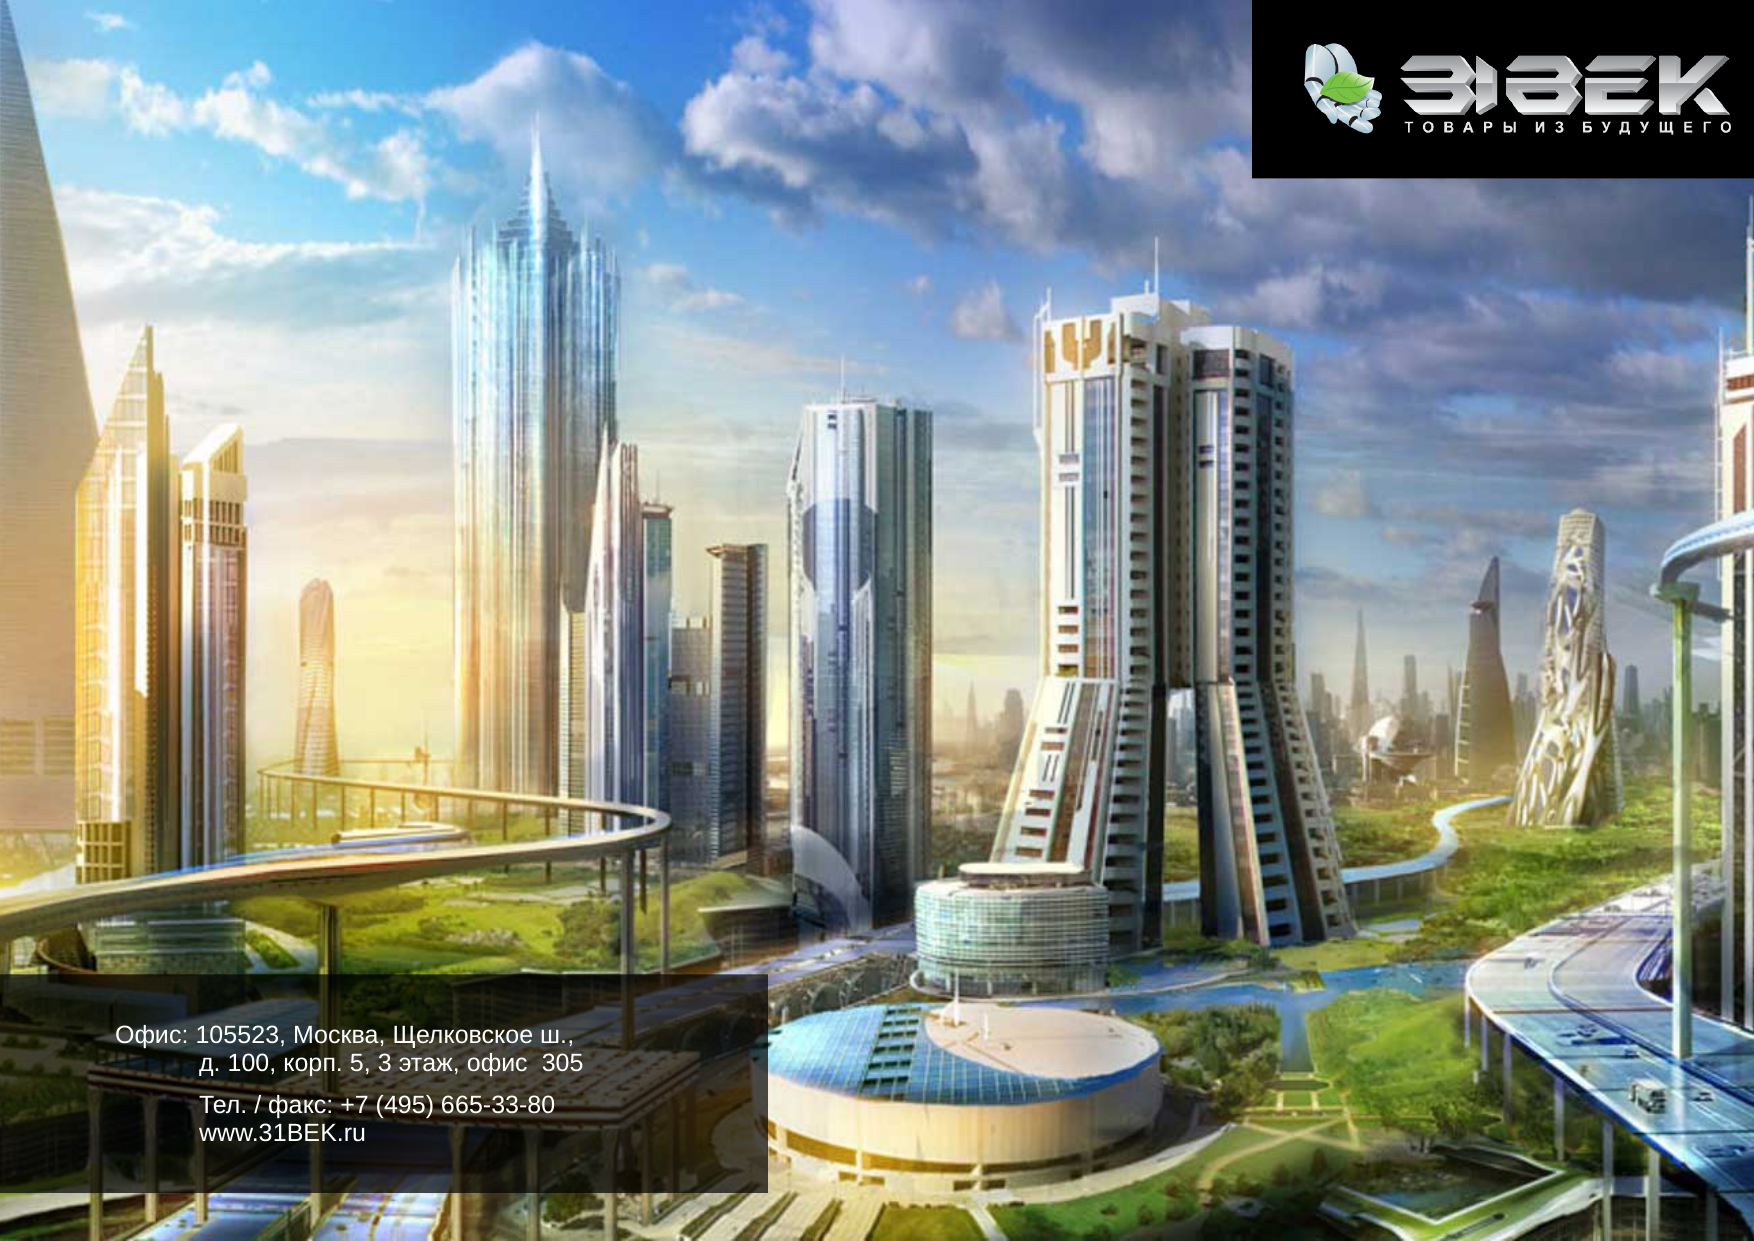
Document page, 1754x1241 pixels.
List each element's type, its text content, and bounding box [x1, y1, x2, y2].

picture [1304, 43, 1731, 135]
text_box [0, 974, 768, 1193]
picture [0, 0, 1754, 1241]
text_box [1252, 0, 1754, 179]
text_box Офис: 105523, Москва, Щелковское ш., д. 100, корп. 5, 3 этаж, офис 305 Тел. / факс: +7 (495) 665-33-80 www.31BEK.ru [88, 1013, 656, 1155]
